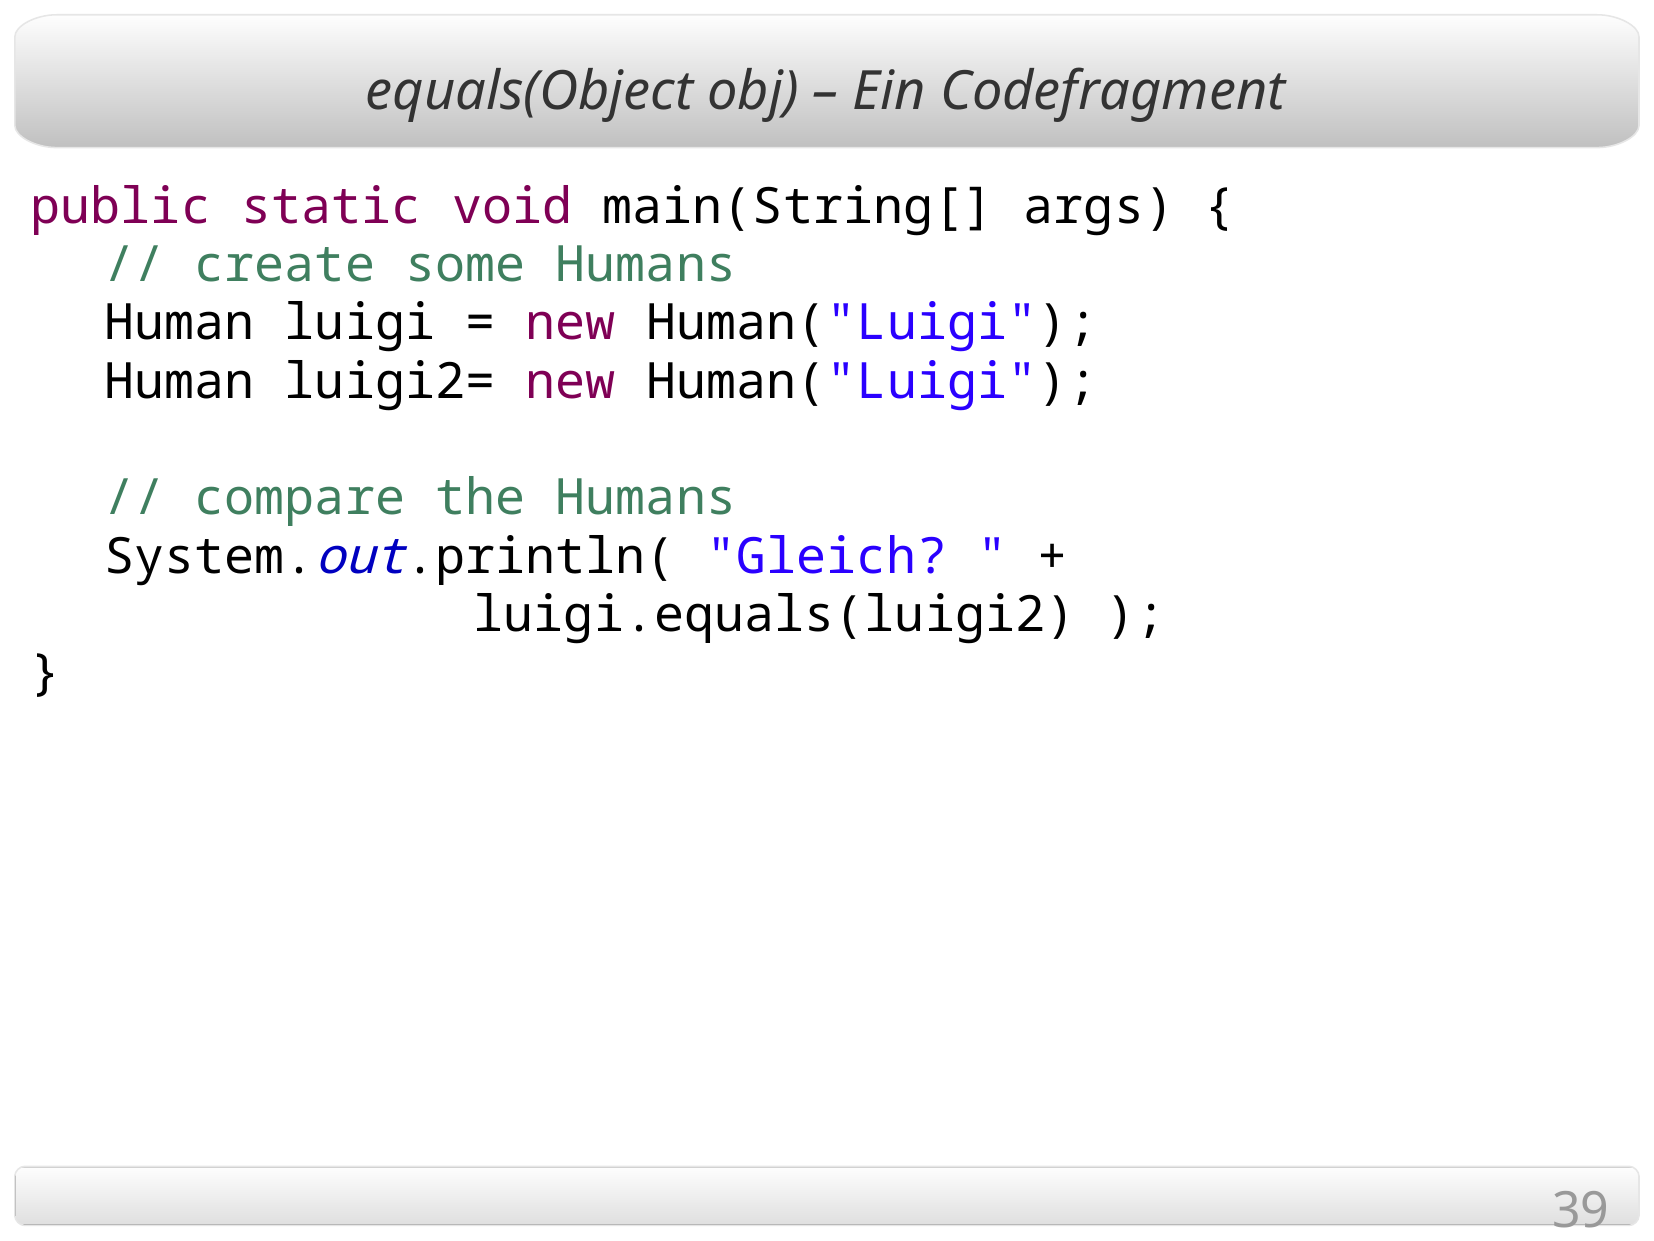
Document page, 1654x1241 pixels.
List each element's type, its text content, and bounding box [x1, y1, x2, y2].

chart [29, 177, 1654, 1241]
title equals(Object obj) – Ein Codefragment [29, 29, 1624, 147]
